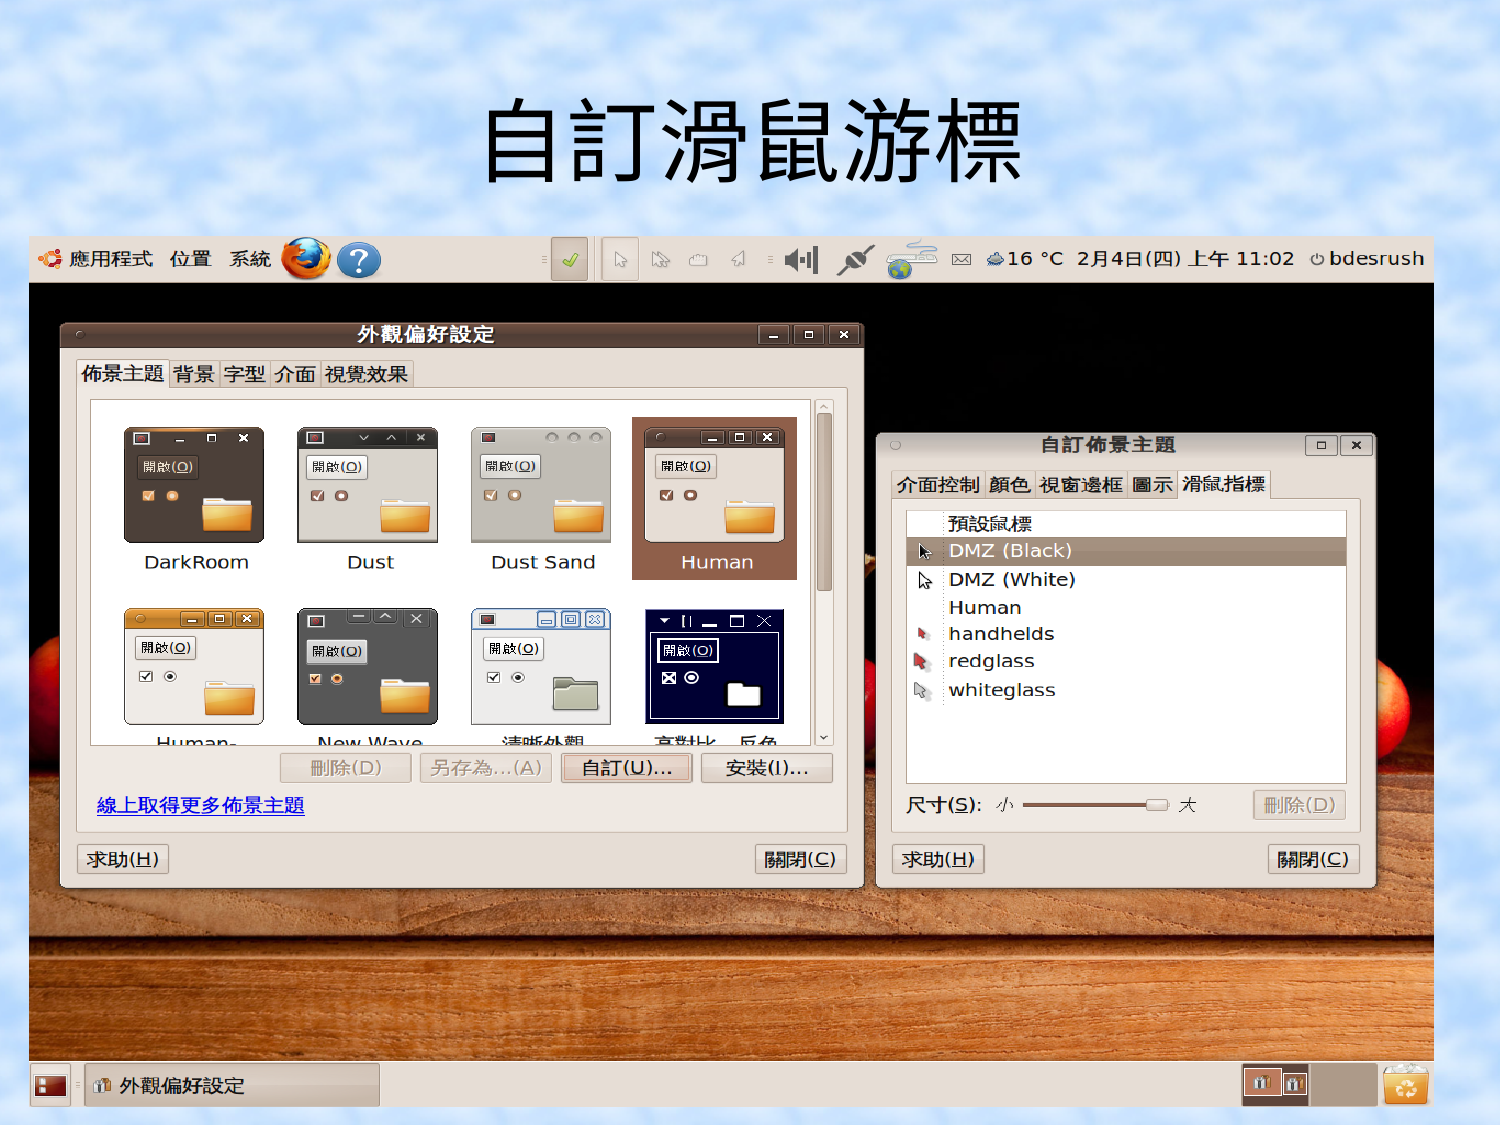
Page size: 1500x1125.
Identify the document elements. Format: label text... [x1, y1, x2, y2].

title 自訂滑鼠游標 [75, 13, 1425, 265]
picture [0, 0, 1500, 1125]
